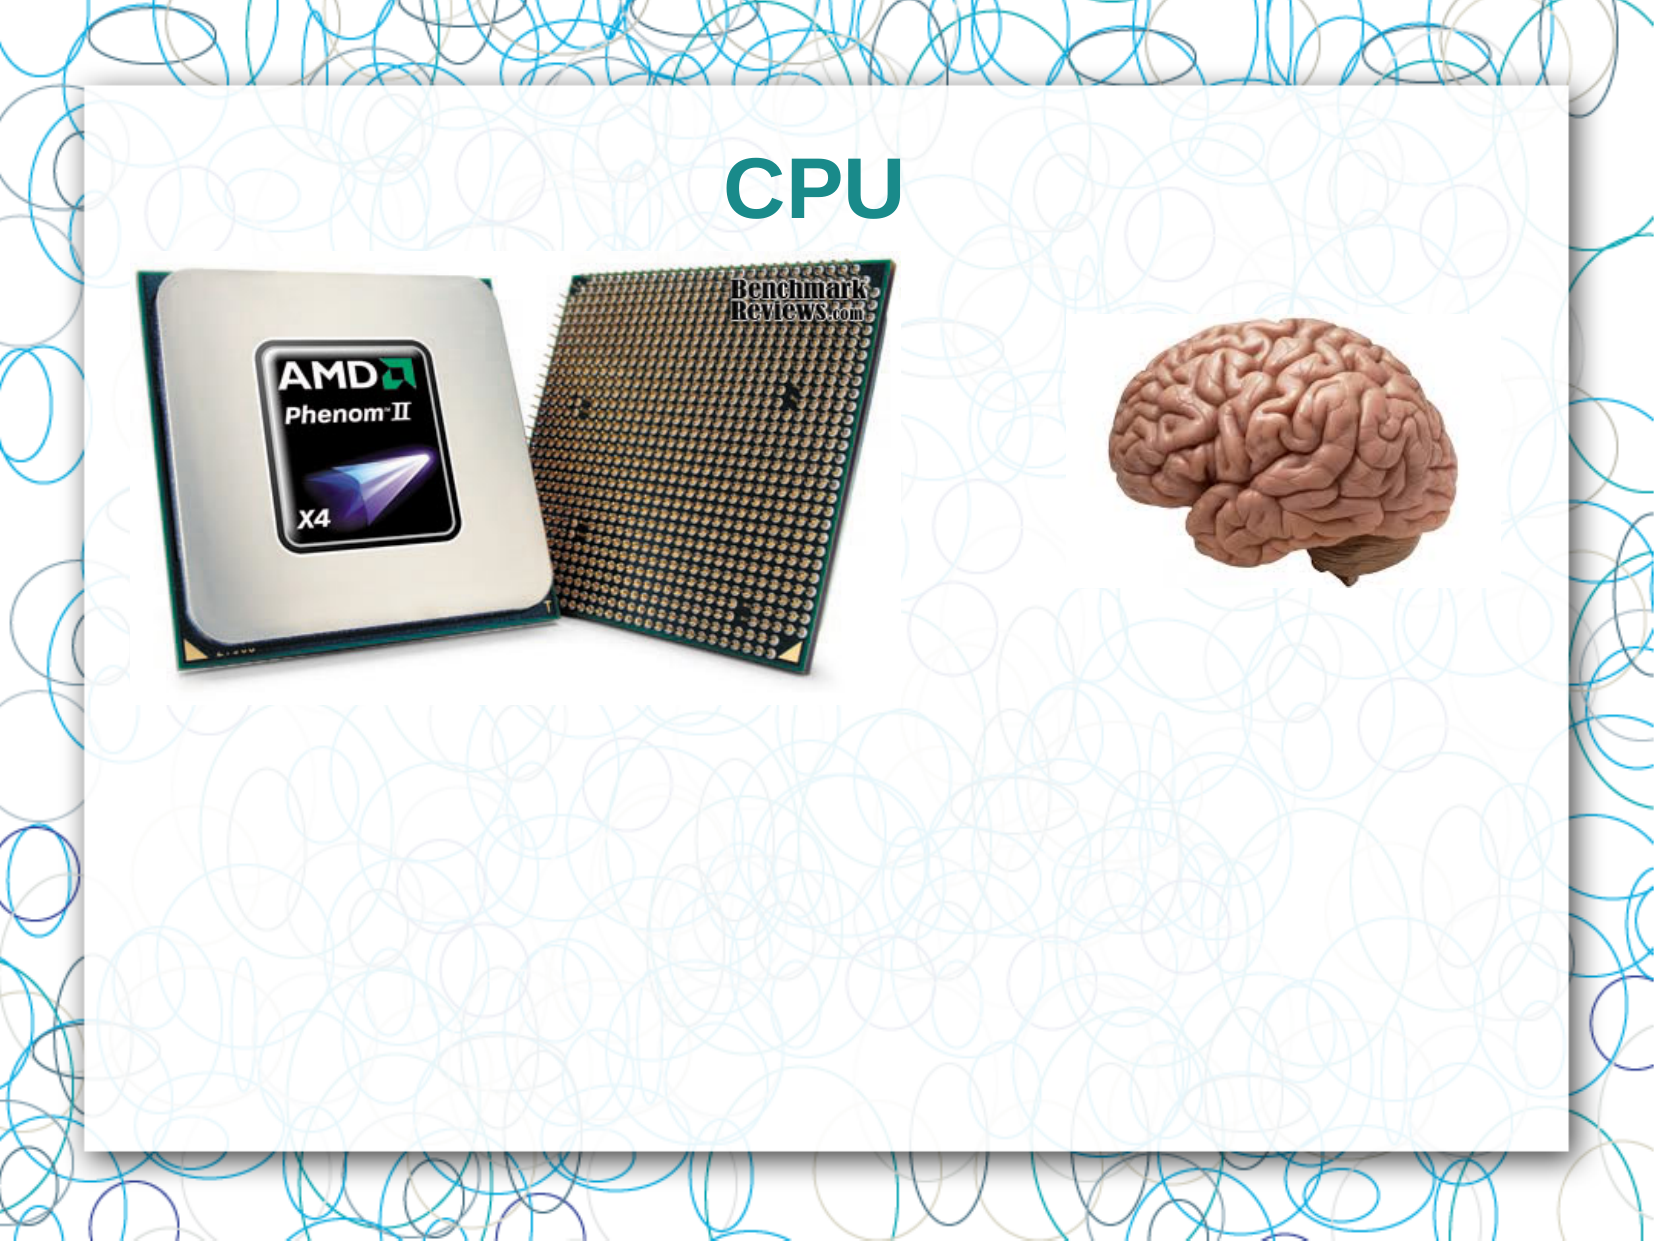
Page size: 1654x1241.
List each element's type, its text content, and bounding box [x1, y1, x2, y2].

title CPU [82, 84, 1571, 292]
picture [0, 0, 1654, 1241]
